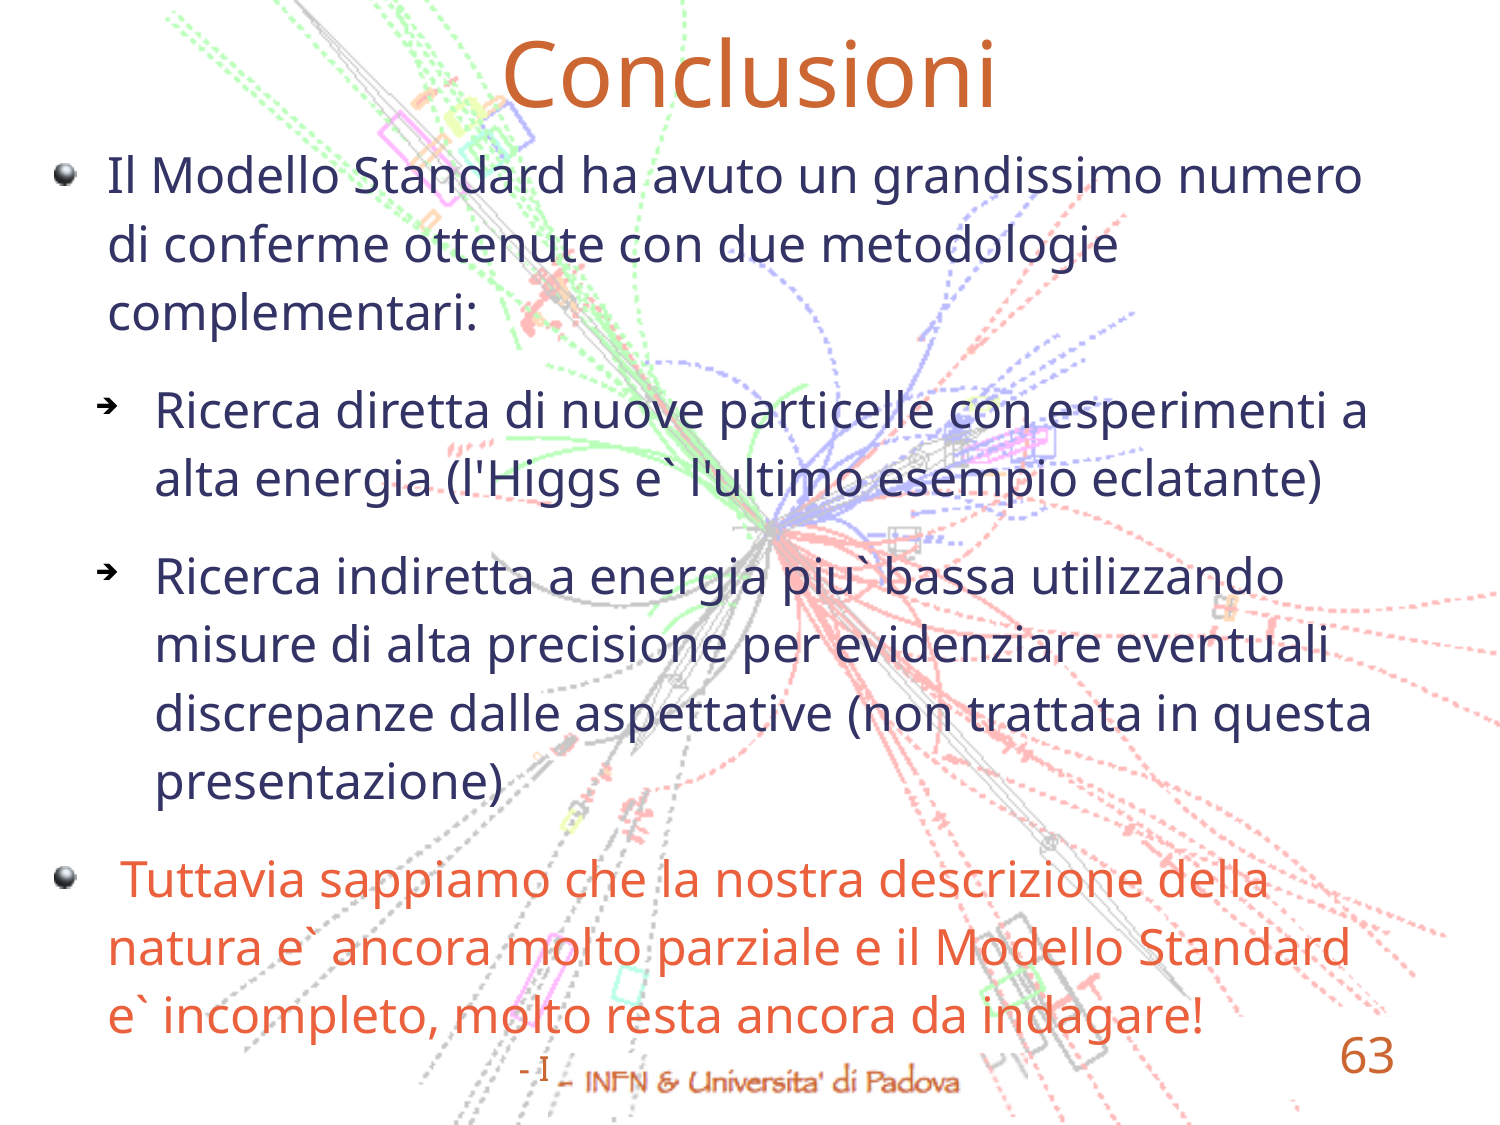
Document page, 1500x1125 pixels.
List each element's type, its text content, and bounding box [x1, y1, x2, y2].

title Conclusioni [37, 3, 1463, 141]
list Il Modello Standard ha avuto un grandissimo numero di conferme ottenute con due metodologie complementari: Ricerca diretta di nuove particelle con esperimenti a alta energia (l'Higgs e` l'ultimo esempio eclatante) Ricerca indiretta a energia piu` bassa utilizzando misure di alta precisione per evidenziare eventuali discrepanze dalle aspettative (non trattata in questa presentazione) Tuttavia sappiamo che la nostra descrizione della natura e` ancora molto parziale e il Modello Standard e` incompleto, molto resta ancora da indagare! [36, 140, 1387, 1109]
picture [0, 0, 1500, 1125]
